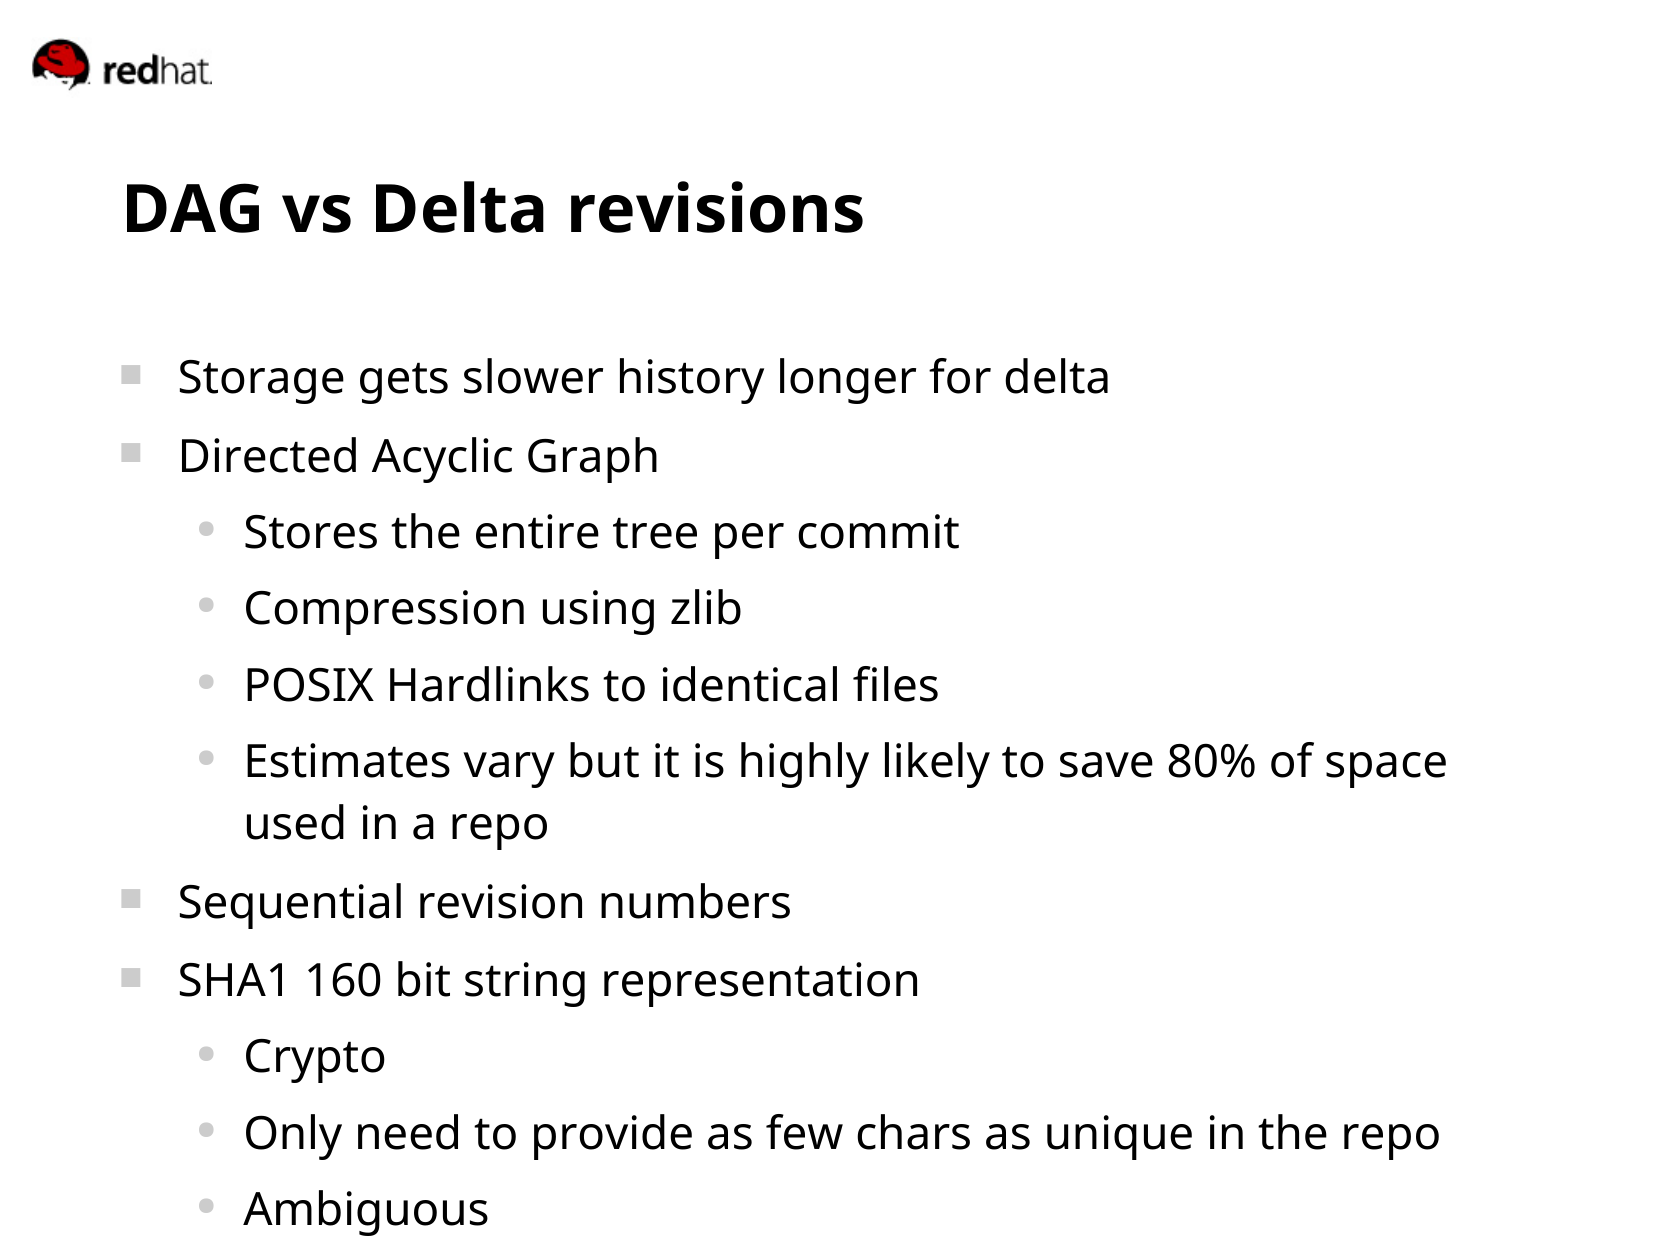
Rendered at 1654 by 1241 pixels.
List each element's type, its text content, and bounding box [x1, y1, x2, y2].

title DAG vs Delta revisions [121, 102, 1534, 310]
list Storage gets slower history longer for delta Directed Acyclic Graph Stores the entire tree per commit Compression using zlib POSIX Hardlinks to identical files Estimates vary but it is highly likely to save 80% of space used in a repo Sequential revision numbers SHA1 160 bit string representation Crypto Only need to provide as few chars as unique in the repo Ambiguous Decentralized [121, 344, 1534, 1197]
picture [31, 37, 212, 98]
